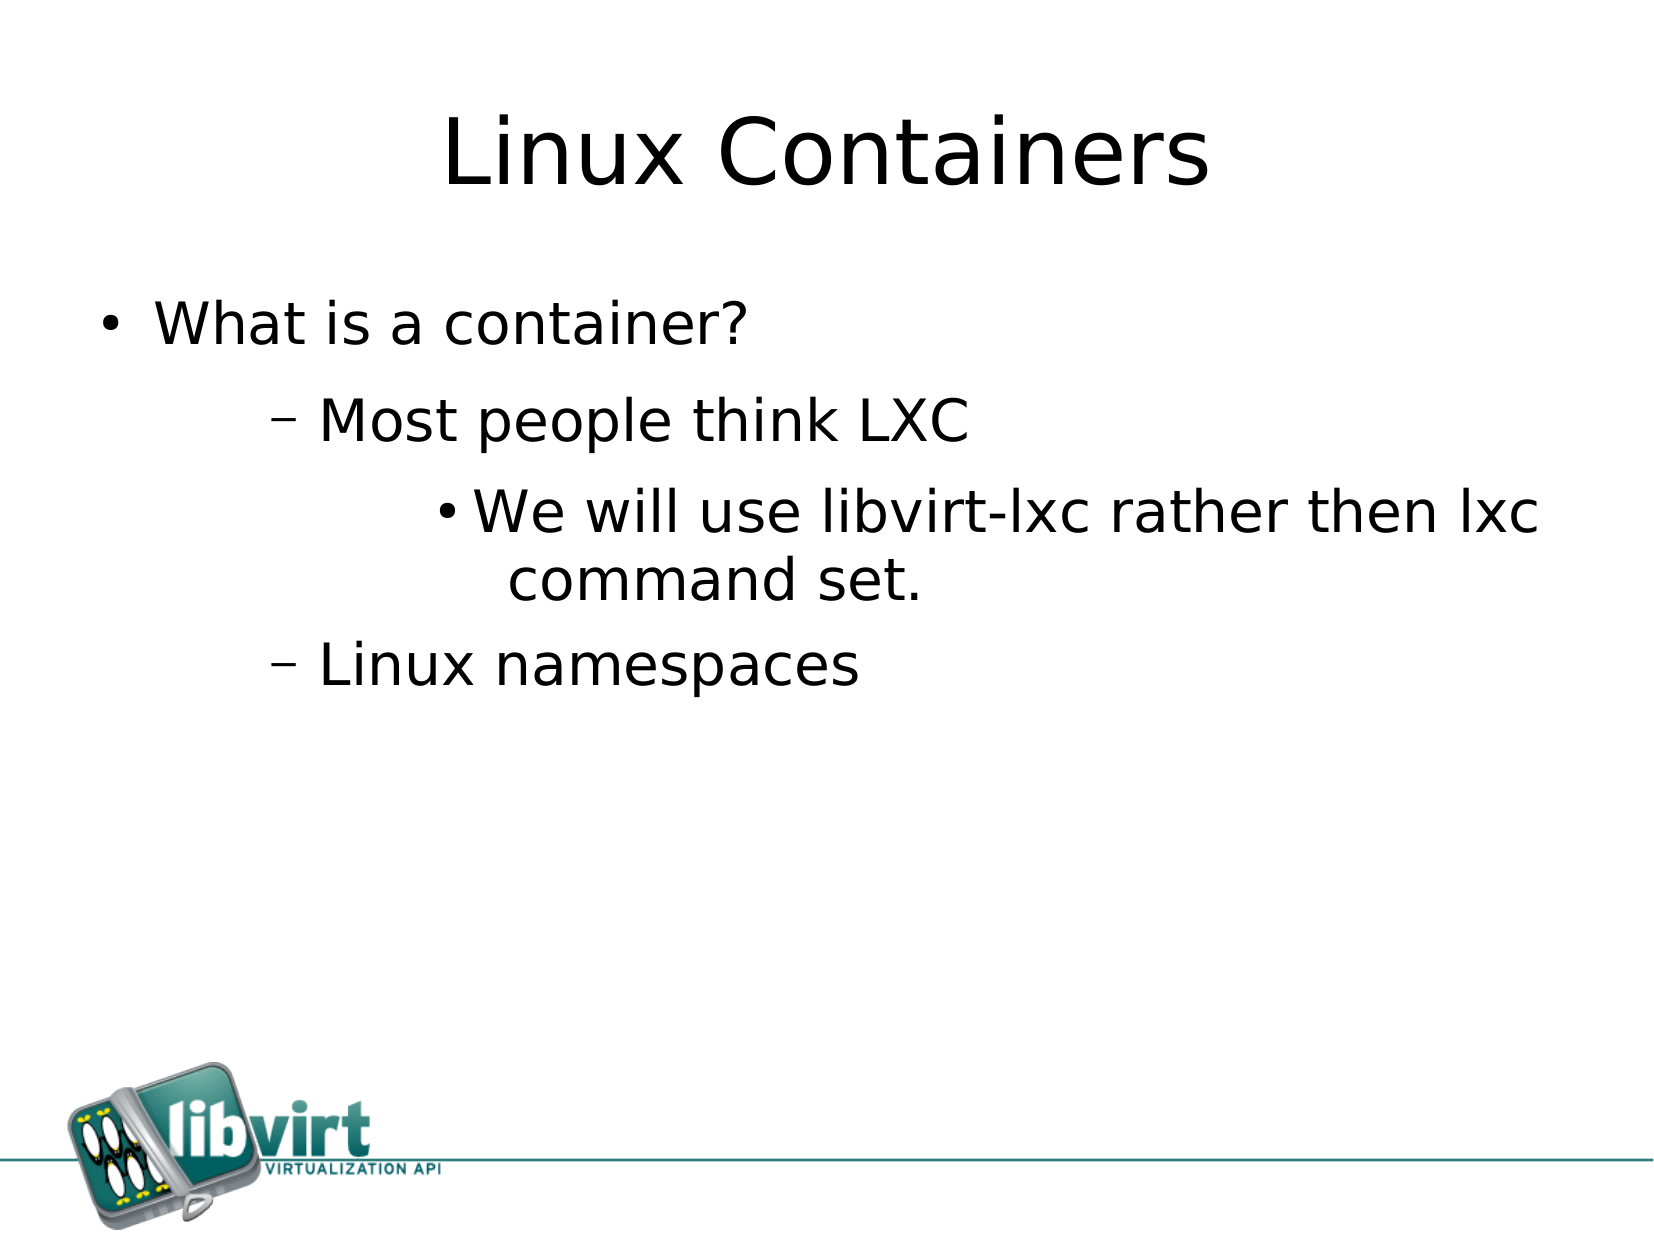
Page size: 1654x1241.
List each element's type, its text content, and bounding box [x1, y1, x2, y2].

list What is a container? Most people think LXC We will use libvirt-lxc rather then lxc command set. Linux namespaces [82, 290, 1571, 1010]
picture [0, 1062, 1654, 1230]
title Linux Containers [82, 49, 1571, 257]
